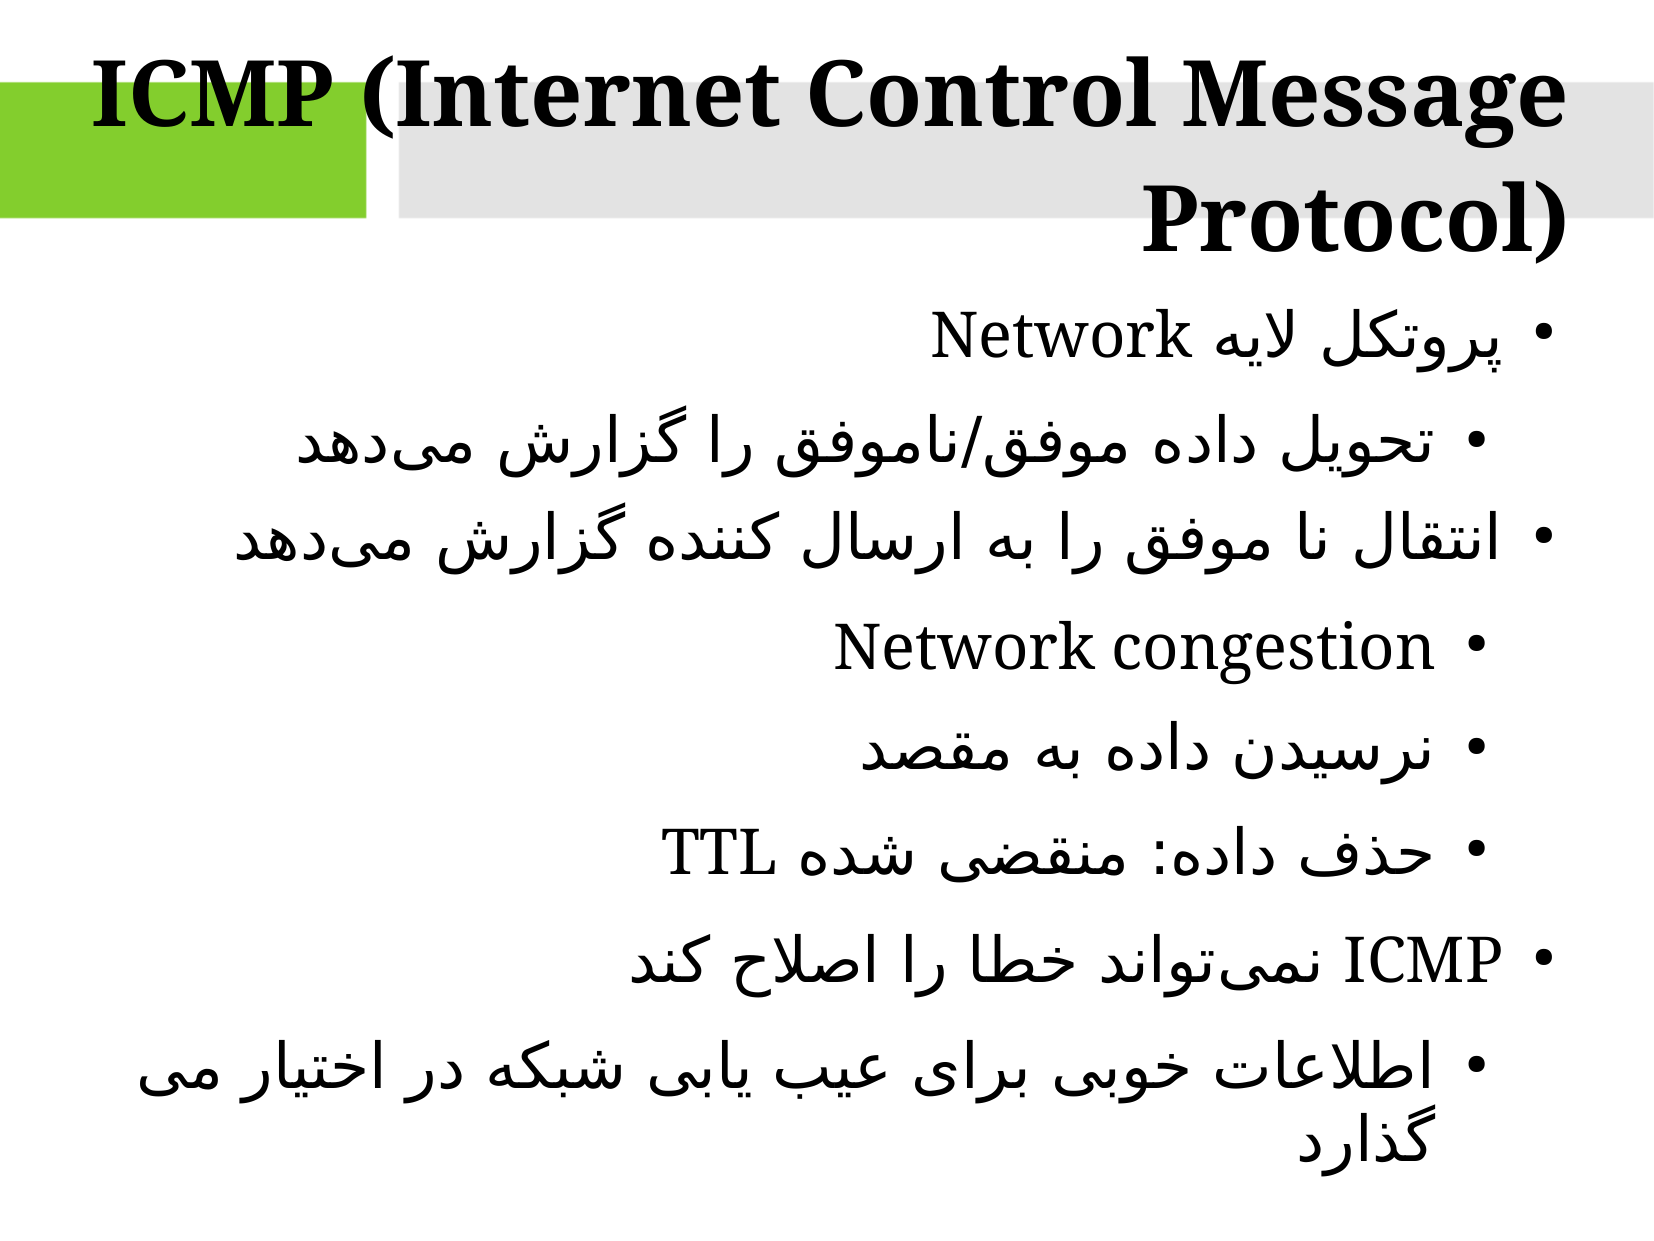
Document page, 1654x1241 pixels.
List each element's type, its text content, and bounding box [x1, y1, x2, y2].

picture [0, 0, 1654, 1241]
list پروتکل لایه Network تحویل داده موفق/ناموفق را گزارش می‌دهد انتقال نا موفق را به ارسال کننده گزارش می‌دهد Network congestion نرسیدن داده به مقصد حذف داده: منقضی شده TTL ICMP نمی‌تواند خطا را اصلاح کند اطلاعات خوبی برای عیب یابی شبکه در اختیار می گذارد [82, 290, 1571, 1182]
title ICMP (Internet Control Message Protocol) [82, 49, 1571, 257]
